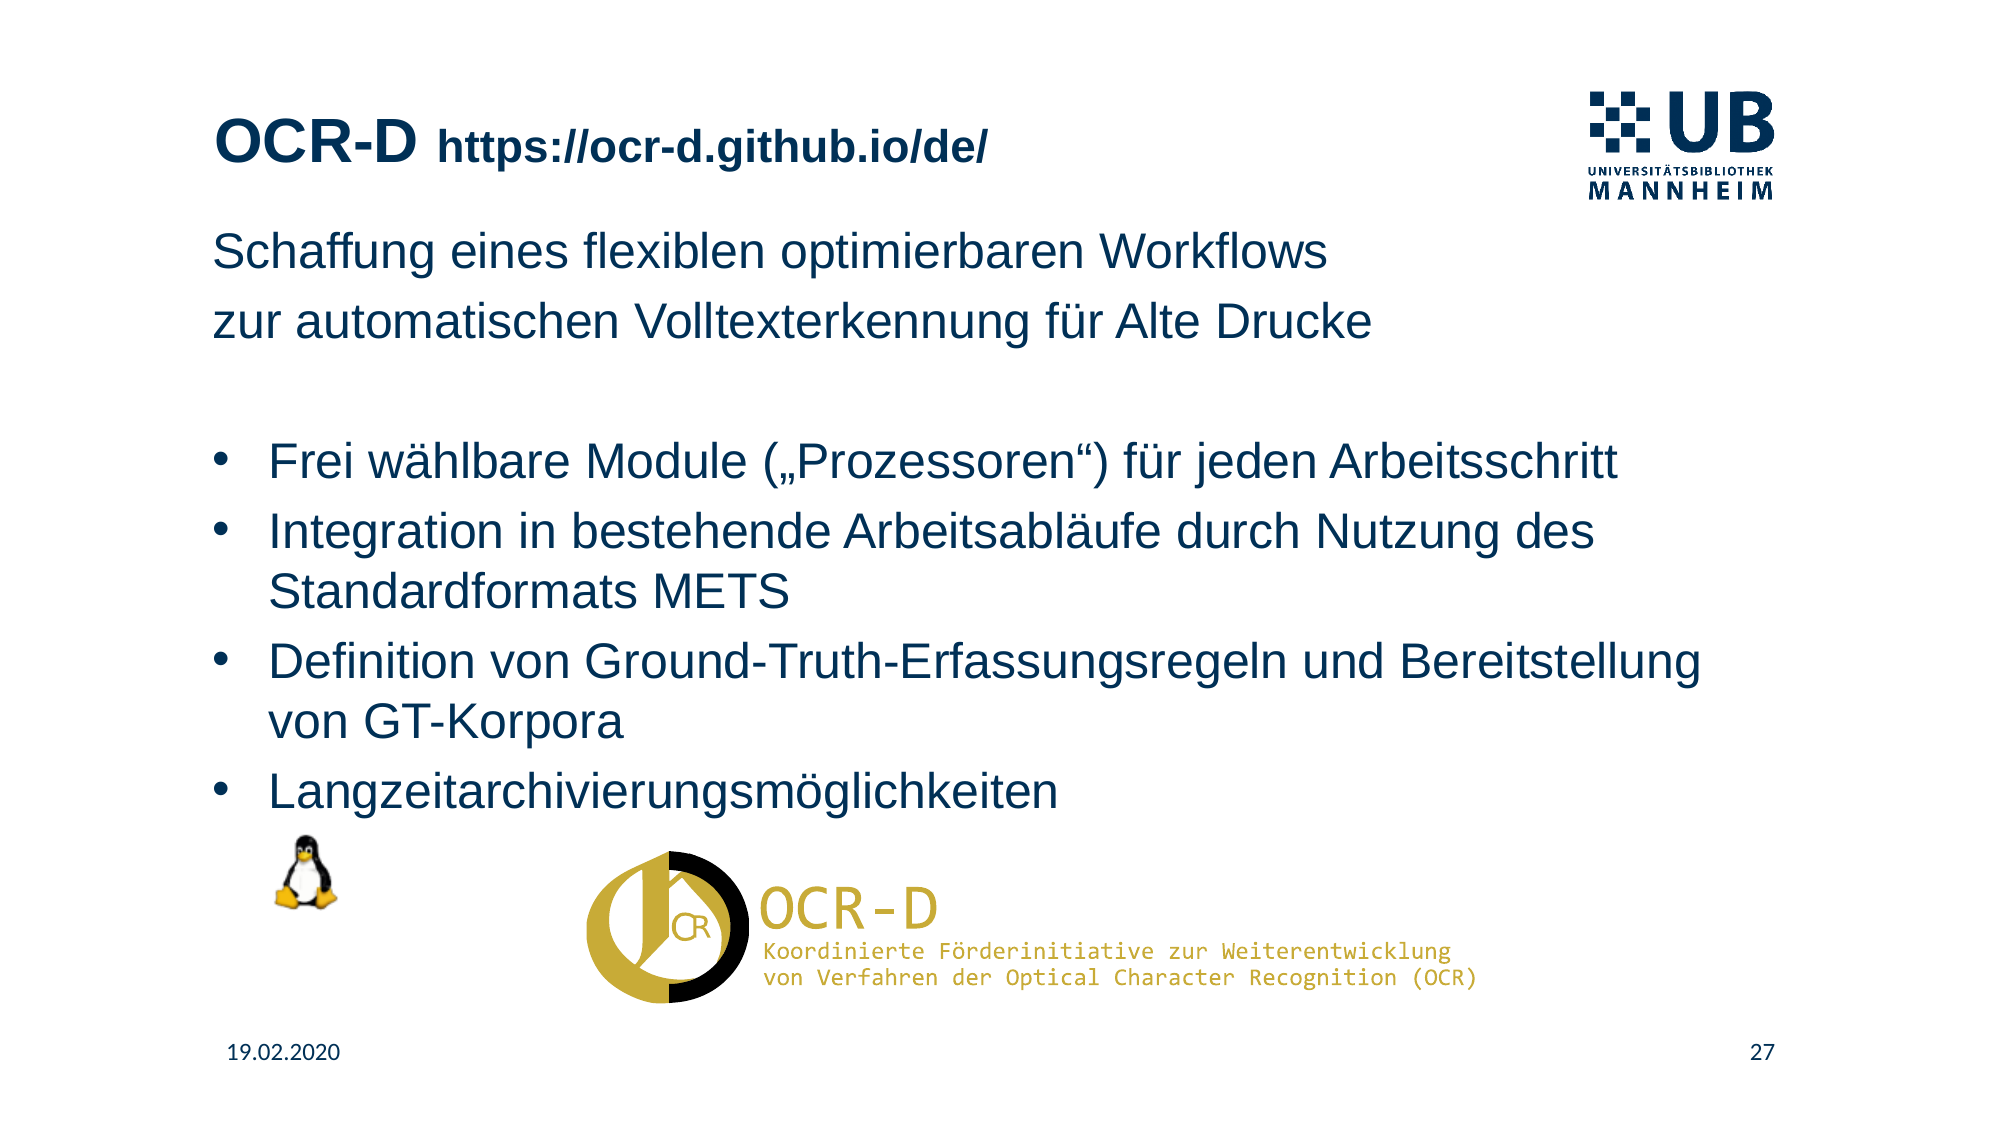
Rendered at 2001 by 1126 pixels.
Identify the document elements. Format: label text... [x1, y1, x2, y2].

list Schaffung eines flexiblen optimierbaren Workflows zur automatischen Volltexterkennung für Alte Drucke Frei wählbare Module („Prozessoren“) für jeden Arbeitsschritt Integration in bestehende Arbeitsabläufe durch Nutzung des Standardformats METS Definition von Ground-Truth-Erfassungsregeln und Bereitstellung von GT-Korpora Langzeitarchivierungsmöglichkeiten [212, 218, 1796, 934]
picture [1582, 85, 1779, 204]
slide_number <Foliennummer> [1544, 1035, 1776, 1066]
picture [265, 829, 355, 922]
picture [585, 850, 1476, 1004]
title OCR-D https://ocr-d.github.io/de/ [214, 100, 1603, 218]
slide_number 19.02.2020 [226, 1035, 693, 1066]
